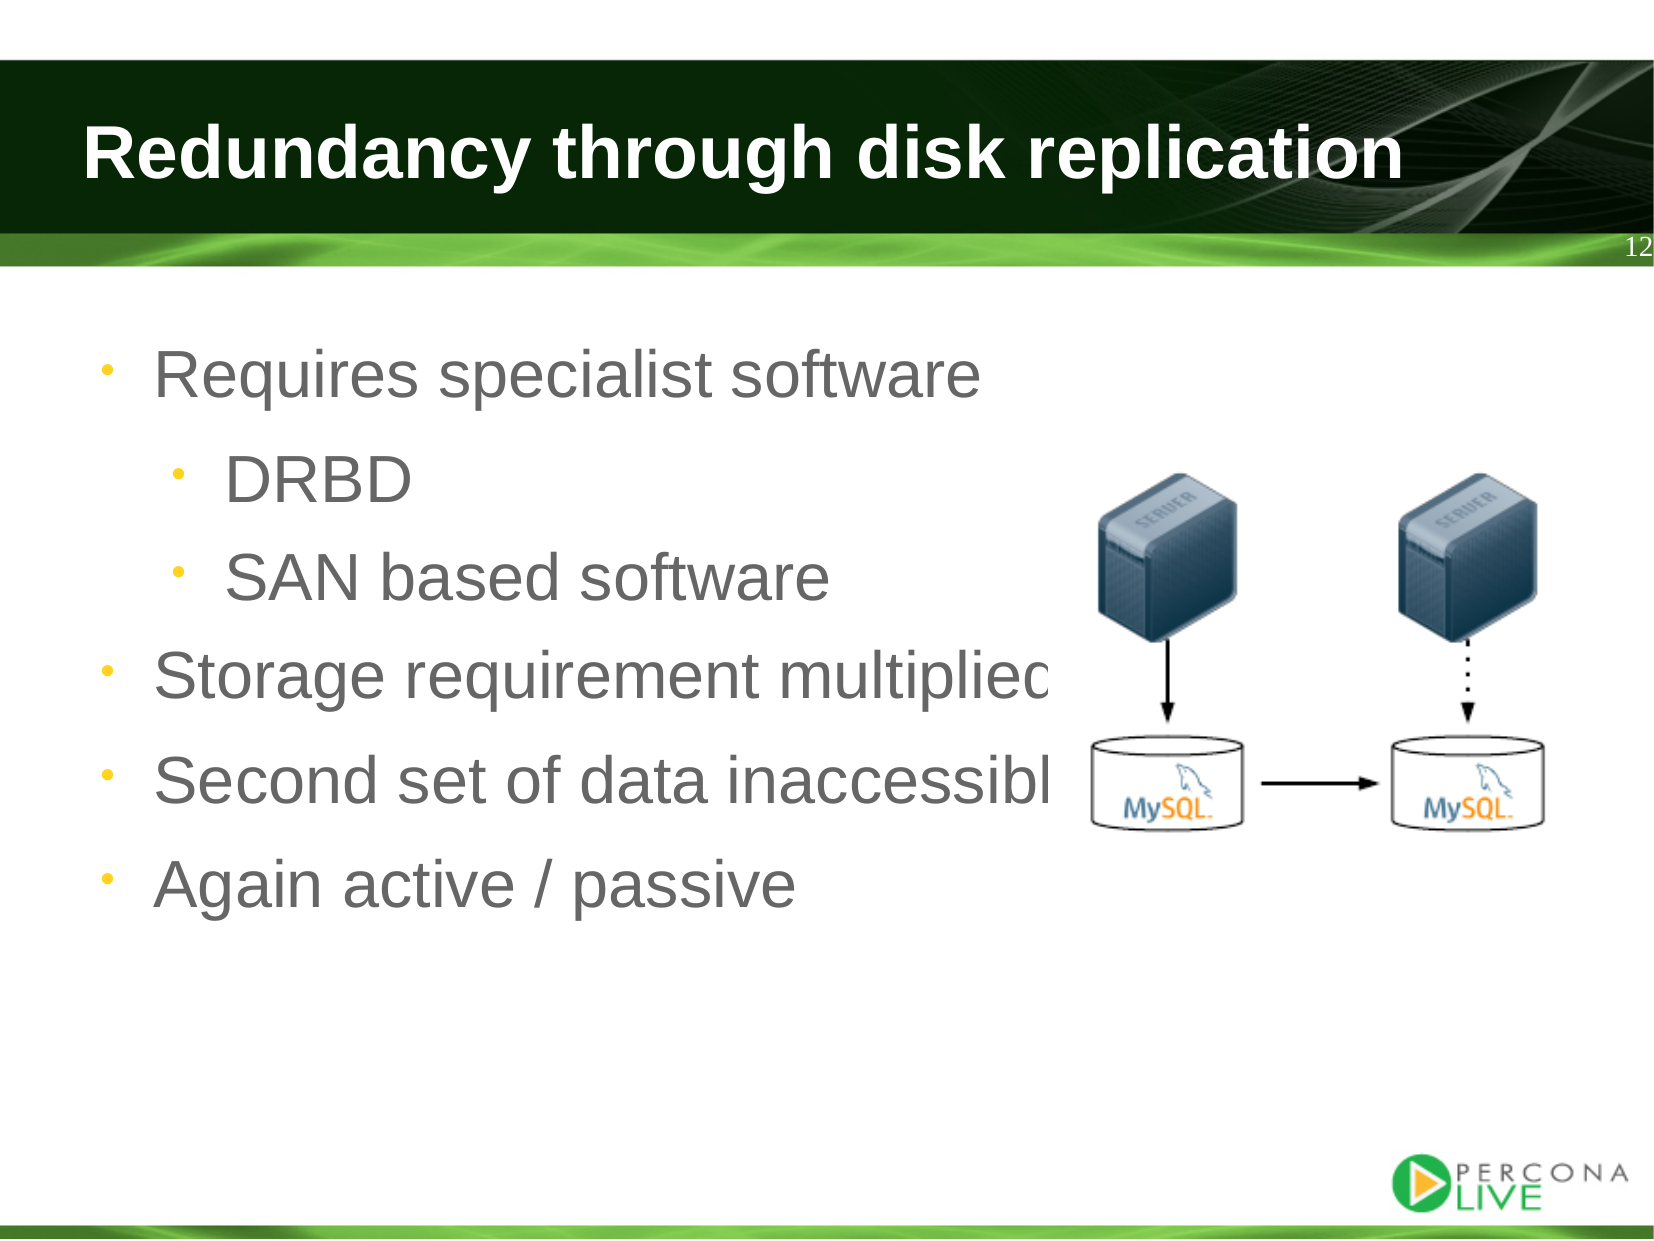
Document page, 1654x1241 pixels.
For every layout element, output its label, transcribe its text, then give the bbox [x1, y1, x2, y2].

list Requires specialist software DRBD SAN based software Storage requirement multiplied Second set of data inaccessible Again active / passive [82, 337, 1571, 1109]
title Redundancy through disk replication [82, 49, 1571, 257]
picture [0, 1, 1654, 1239]
